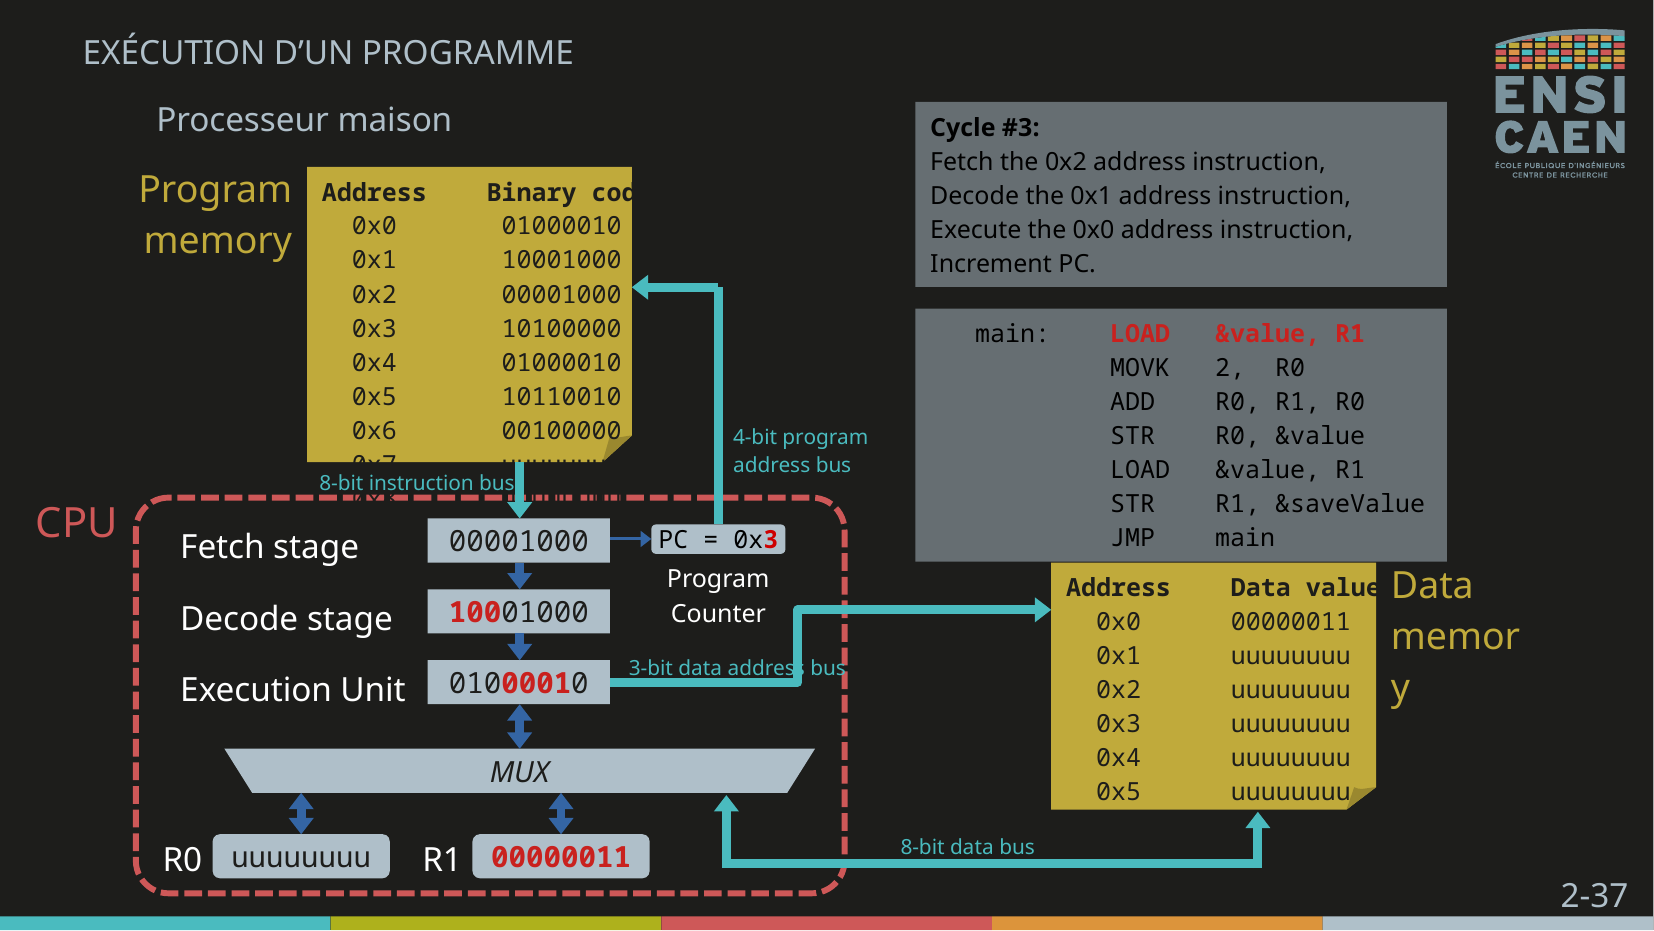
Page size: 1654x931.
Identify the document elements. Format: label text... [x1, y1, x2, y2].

text_box 8-bit instruction bus [304, 460, 540, 502]
text_box PC = 0x3 [651, 524, 786, 554]
text_box Cycle #3: Fetch the 0x2 address instruction, Decode the 0x1 address instruction, Execute the 0x0 address instruction, Increment PC. [915, 101, 1447, 280]
text_box Data memory [1375, 550, 1554, 650]
text_box MUX [224, 748, 816, 793]
text_box 3-bit data address bus [614, 645, 880, 684]
text_box uuuuuuuu [237, 834, 390, 879]
text_box CPU [17, 485, 136, 548]
text_box Program Counter [651, 553, 786, 625]
text_box 8-bit data bus [885, 824, 1152, 859]
text_box Address Binary code 0x0 01000010 0x1 10001000 0x2 00001000 0x3 10100000 0x4 01000010 0x5 10110010 0x6 00100000 0x7 uuuuuuuu 0x8 uuuuuuuu ... [307, 166, 632, 463]
text_box 10001000 [432, 589, 610, 634]
text_box Fetch stage [165, 515, 432, 568]
text_box 4-bit program address bus [718, 414, 886, 477]
title EXÉCUTION D’UN PROGRAMME Processeur maison [82, 0, 1467, 148]
text_box R0 [147, 828, 237, 881]
text_box 00000011 [497, 834, 650, 879]
text_box 01000010 [432, 660, 610, 705]
text_box R1 [407, 828, 497, 881]
text_box main: LOAD &value, R1 MOVK 2, R0 ADD R0, R1, R0 STR R0, &value LOAD &value, R1 STR R1, &saveValue JMP main [915, 308, 1447, 499]
text_box Address Data value 0x0 00000011 0x1 uuuuuuuu 0x2 uuuuuuuu 0x3 uuuuuuuu 0x4 uuuuuuuu 0x5 uuuuuuuu 0x6 uuuuuuuu 0x7 uuuuuuuu [1051, 562, 1377, 810]
text_box 00001000 [432, 518, 610, 563]
text_box Decode stage [165, 587, 432, 640]
text_box Program memory [118, 155, 308, 254]
text_box Execution Unit [165, 658, 432, 711]
